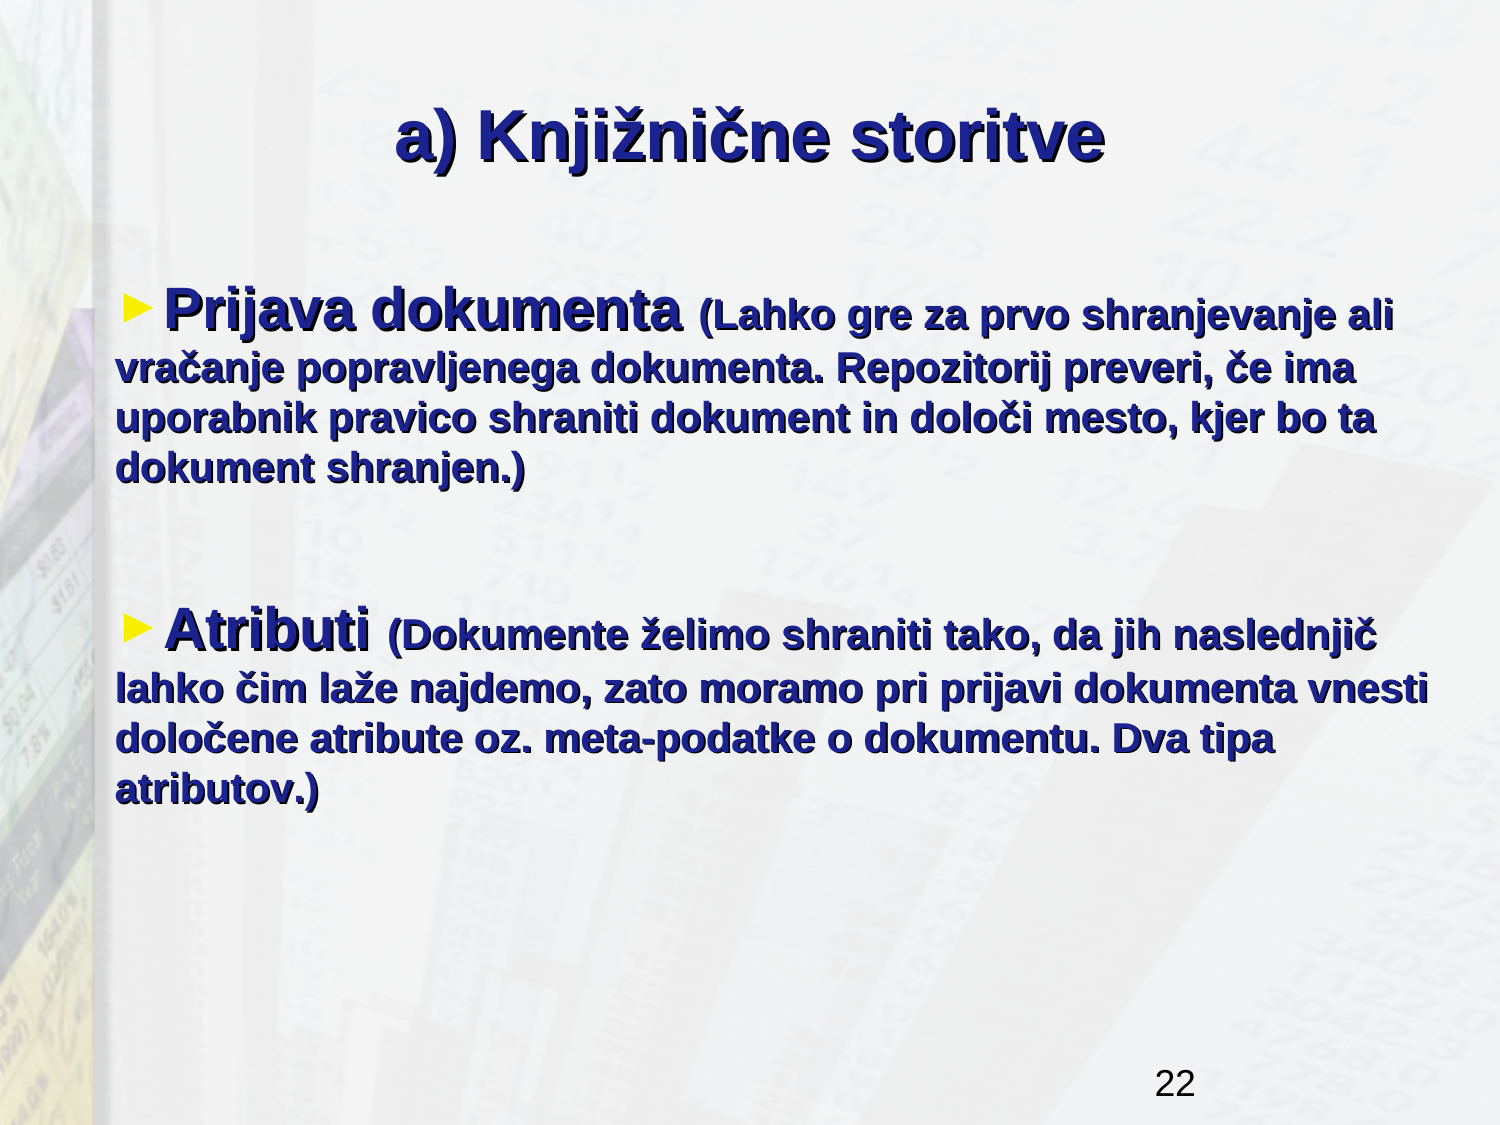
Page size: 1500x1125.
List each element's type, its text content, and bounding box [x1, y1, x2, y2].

picture [0, 0, 1500, 1125]
list Prijava dokumenta (Lahko gre za prvo shranjevanje ali vračanje popravljenega dokumenta. Repozitorij preveri, če ima uporabnik pravico shraniti dokument in določi mesto, kjer bo ta dokument shranjen.) Atributi (Dokumente želimo shraniti tako, da jih naslednjič lahko čim laže najdemo, zato moramo pri prijavi dokumenta vnesti določene atribute oz. meta-podatke o dokumentu. Dva tipa atributov.) [99, 262, 1447, 1015]
title a) Knjižnične storitve [75, 37, 1426, 225]
